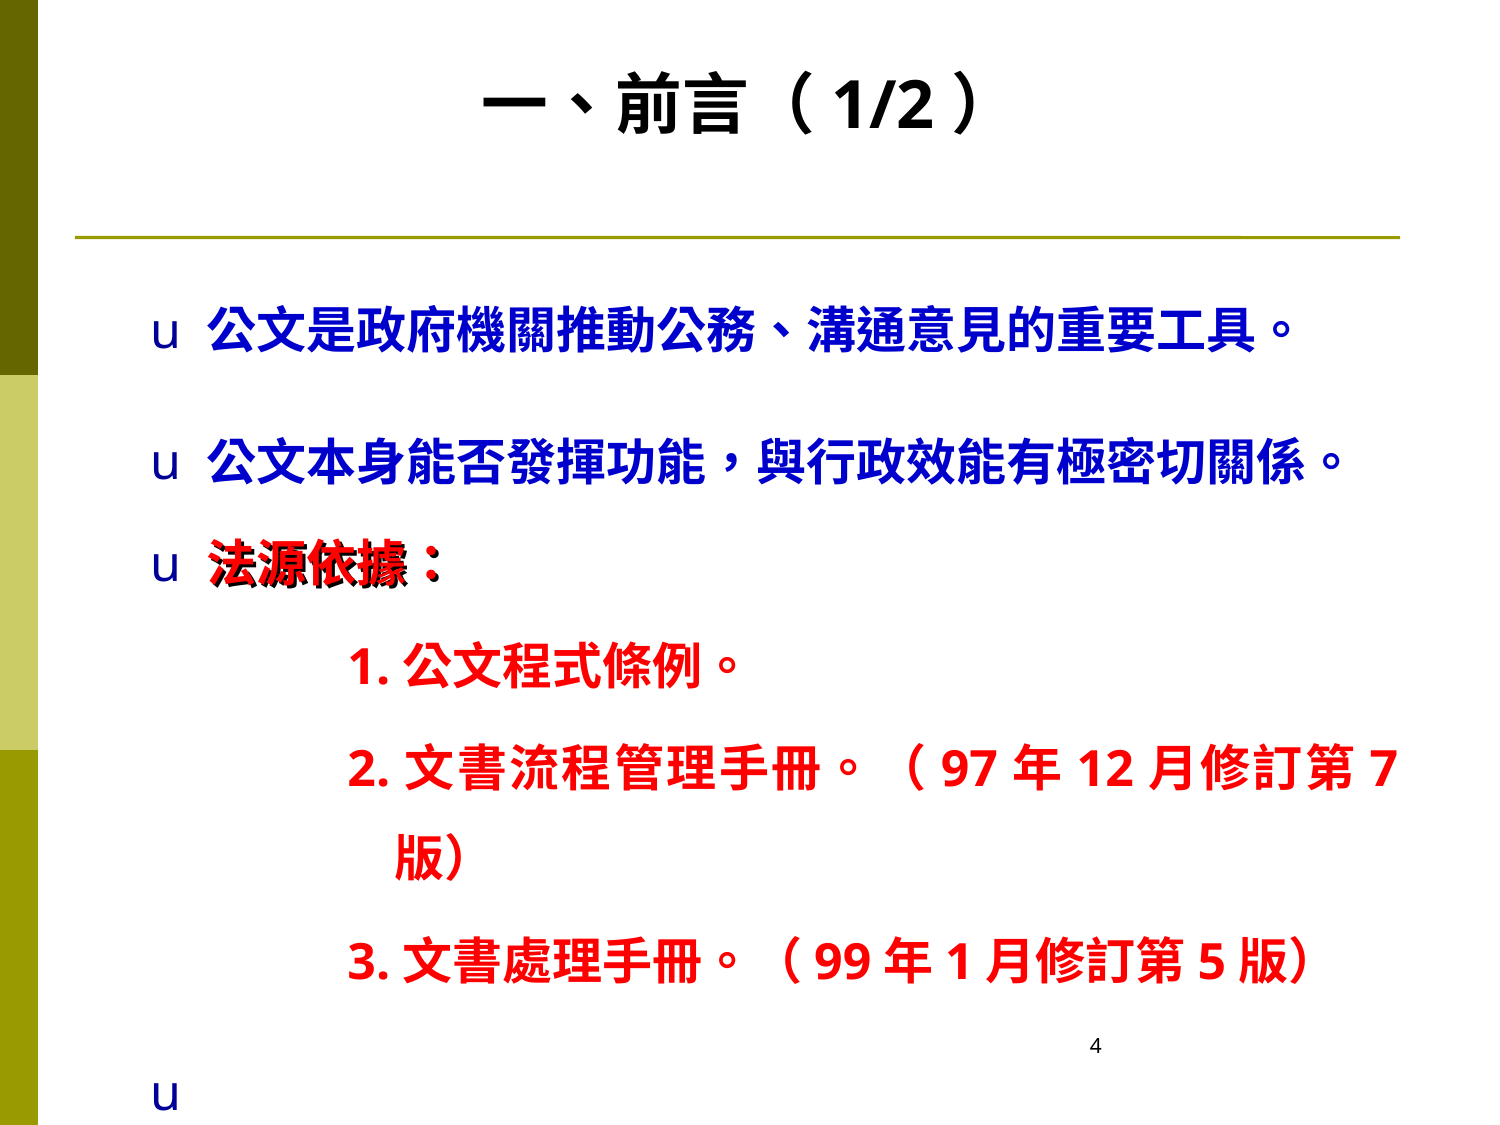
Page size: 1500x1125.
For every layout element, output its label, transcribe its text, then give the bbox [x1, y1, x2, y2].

title 一、前言（1/2） [75, 45, 1426, 149]
list 公文是政府機關推動公務、溝通意見的重要工具。 公文本身能否發揮功能，與行政效能有極密切關係。 法源依據： 1.公文程式條例。 2.文書流程管理手冊。（97年12月修訂第7版） 3.文書處理手冊。（99年1月修訂第5版） [135, 255, 1426, 999]
text_box [1074, 1025, 1426, 1101]
